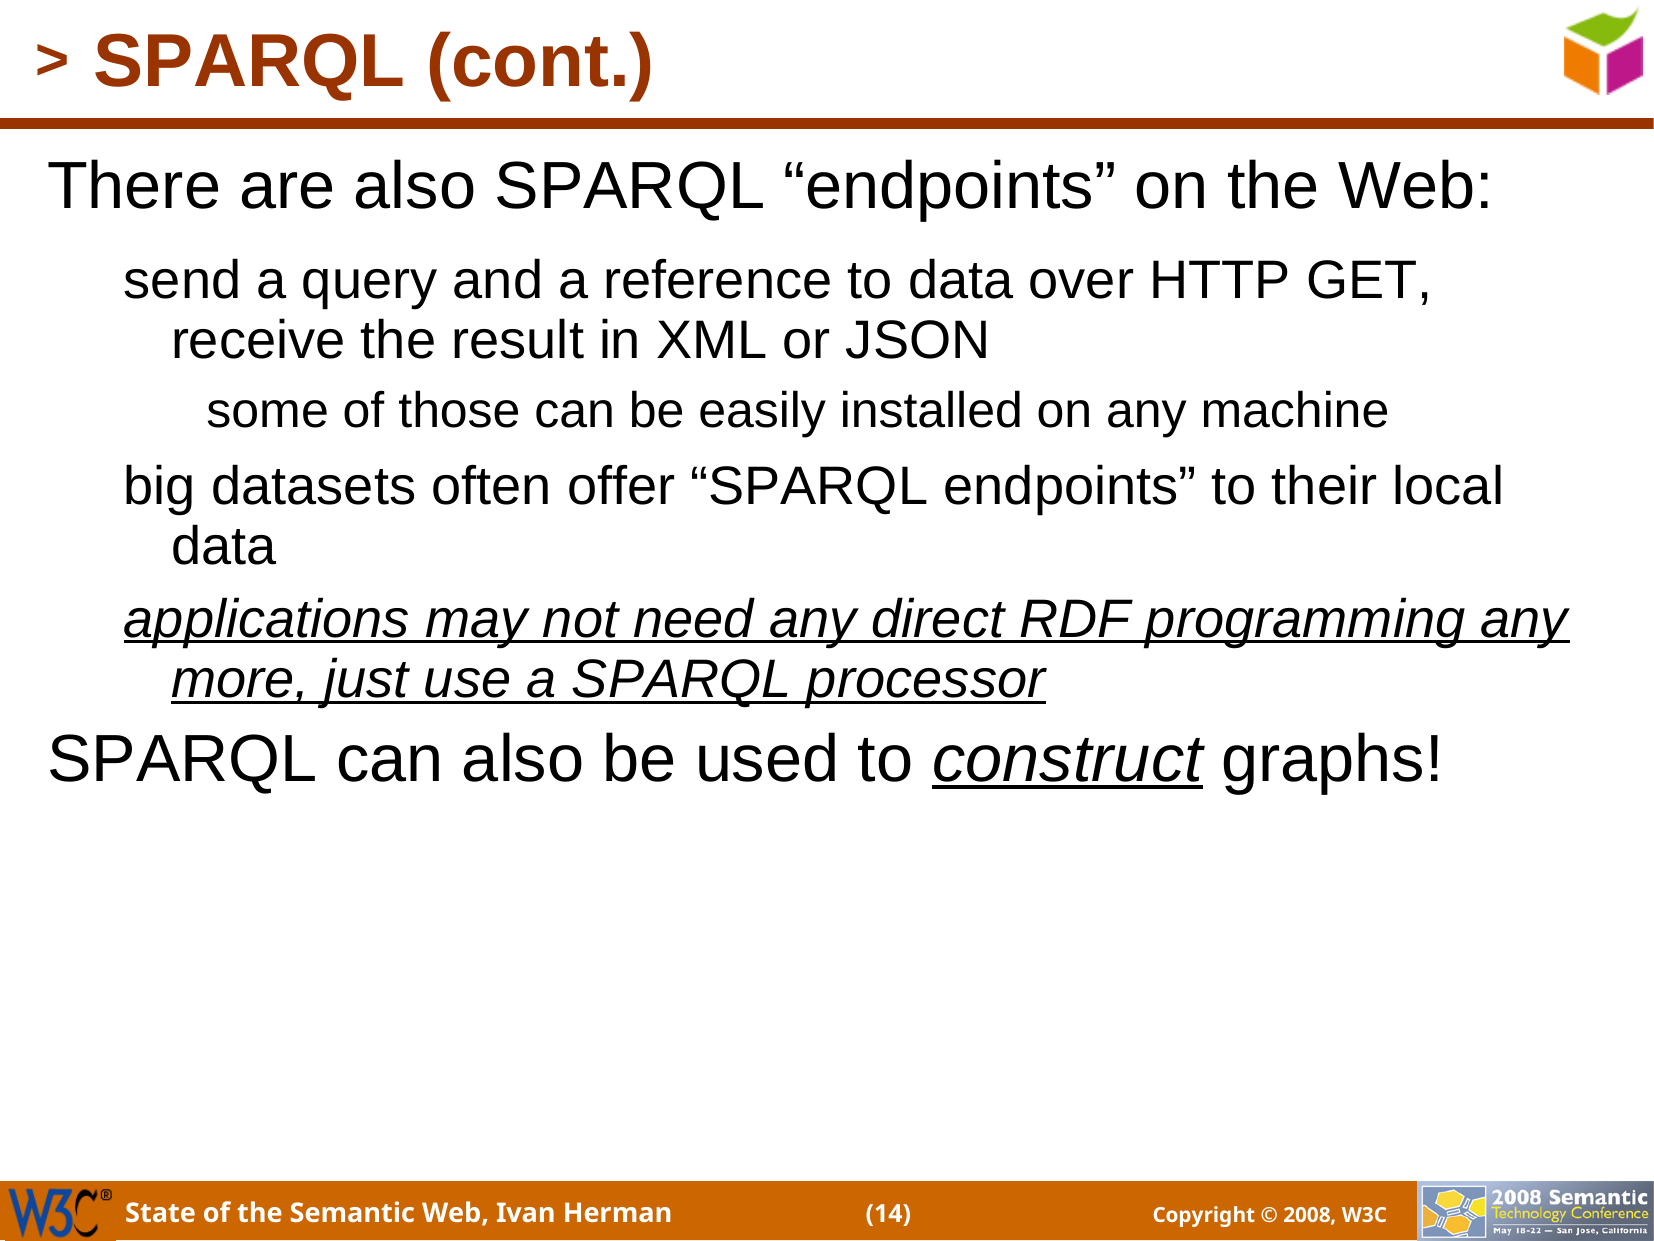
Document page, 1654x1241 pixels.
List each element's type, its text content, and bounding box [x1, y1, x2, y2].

picture [1417, 1181, 1654, 1241]
picture [5, 1186, 116, 1241]
picture [1564, 5, 1643, 95]
title SPARQL (cont.) [93, 0, 1493, 119]
list There are also SPARQL “endpoints” on the Web: send a query and a reference to data over HTTP GET, receive the result in XML or JSON some of those can be easily installed on any machine big datasets often offer “SPARQL endpoints” to their local data applications may not need any direct RDF programming any more, just use a SPARQL processor SPARQL can also be used to construct graphs! [29, 147, 1624, 1134]
